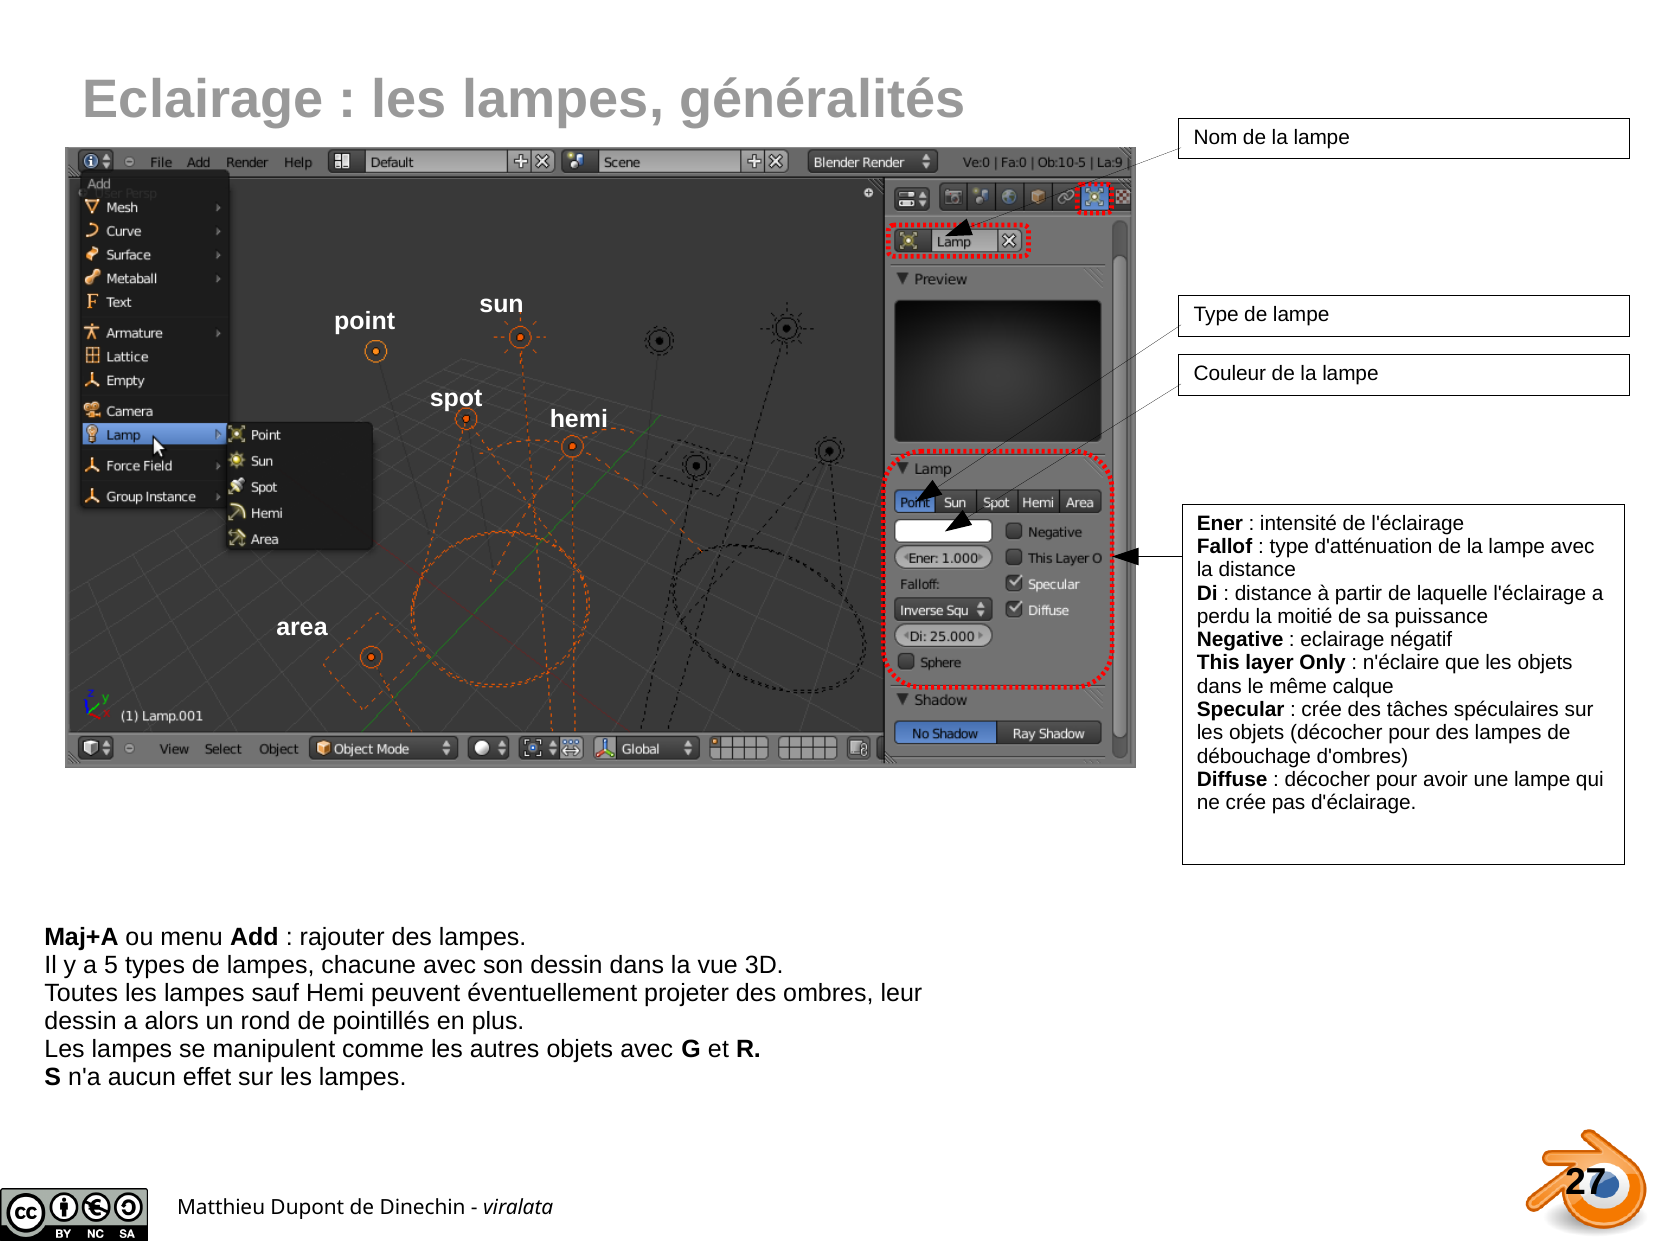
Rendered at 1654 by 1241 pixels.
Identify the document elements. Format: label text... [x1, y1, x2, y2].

title Eclairage : les lampes, généralités [82, 56, 1565, 141]
picture [1520, 1117, 1648, 1241]
text_box hemi [535, 397, 633, 450]
picture [65, 147, 1136, 768]
text_box area [261, 605, 352, 657]
text_box spot [415, 376, 507, 429]
text_box Ener : intensité de l'éclairage Fallof : type d'atténuation de la lampe avec la distance Di : distance à partir de laquelle l'éclairage a perdu la moitié de sa puissance Negative : eclairage négatif This layer Only : n'éclaire que les objets dans le même calque Specular : crée des tâches spéculaires sur les objets (décocher pour des lampes de débouchage d'ombres) Diffuse : décocher pour avoir une lampe qui ne crée pas d'éclairage. [1182, 504, 1625, 865]
text_box point [319, 299, 420, 352]
text_box Type de lampe [1178, 295, 1630, 337]
picture [0, 1188, 148, 1241]
text_box Maj+A ou menu Add : rajouter des lampes. Il y a 5 types de lampes, chacune avec son dessin dans la vue 3D. Toutes les lampes sauf Hemi peuvent éventuellement projeter des ombres, leur dessin a alors un rond de pointillés en plus. Les lampes se manipulent comme les autres objets avec G et R. S n'a aucun effet sur les lampes. [29, 915, 1004, 1152]
text_box sun [464, 282, 547, 335]
text_box Nom de la lampe [1178, 118, 1630, 159]
text_box Couleur de la lampe [1178, 354, 1630, 396]
